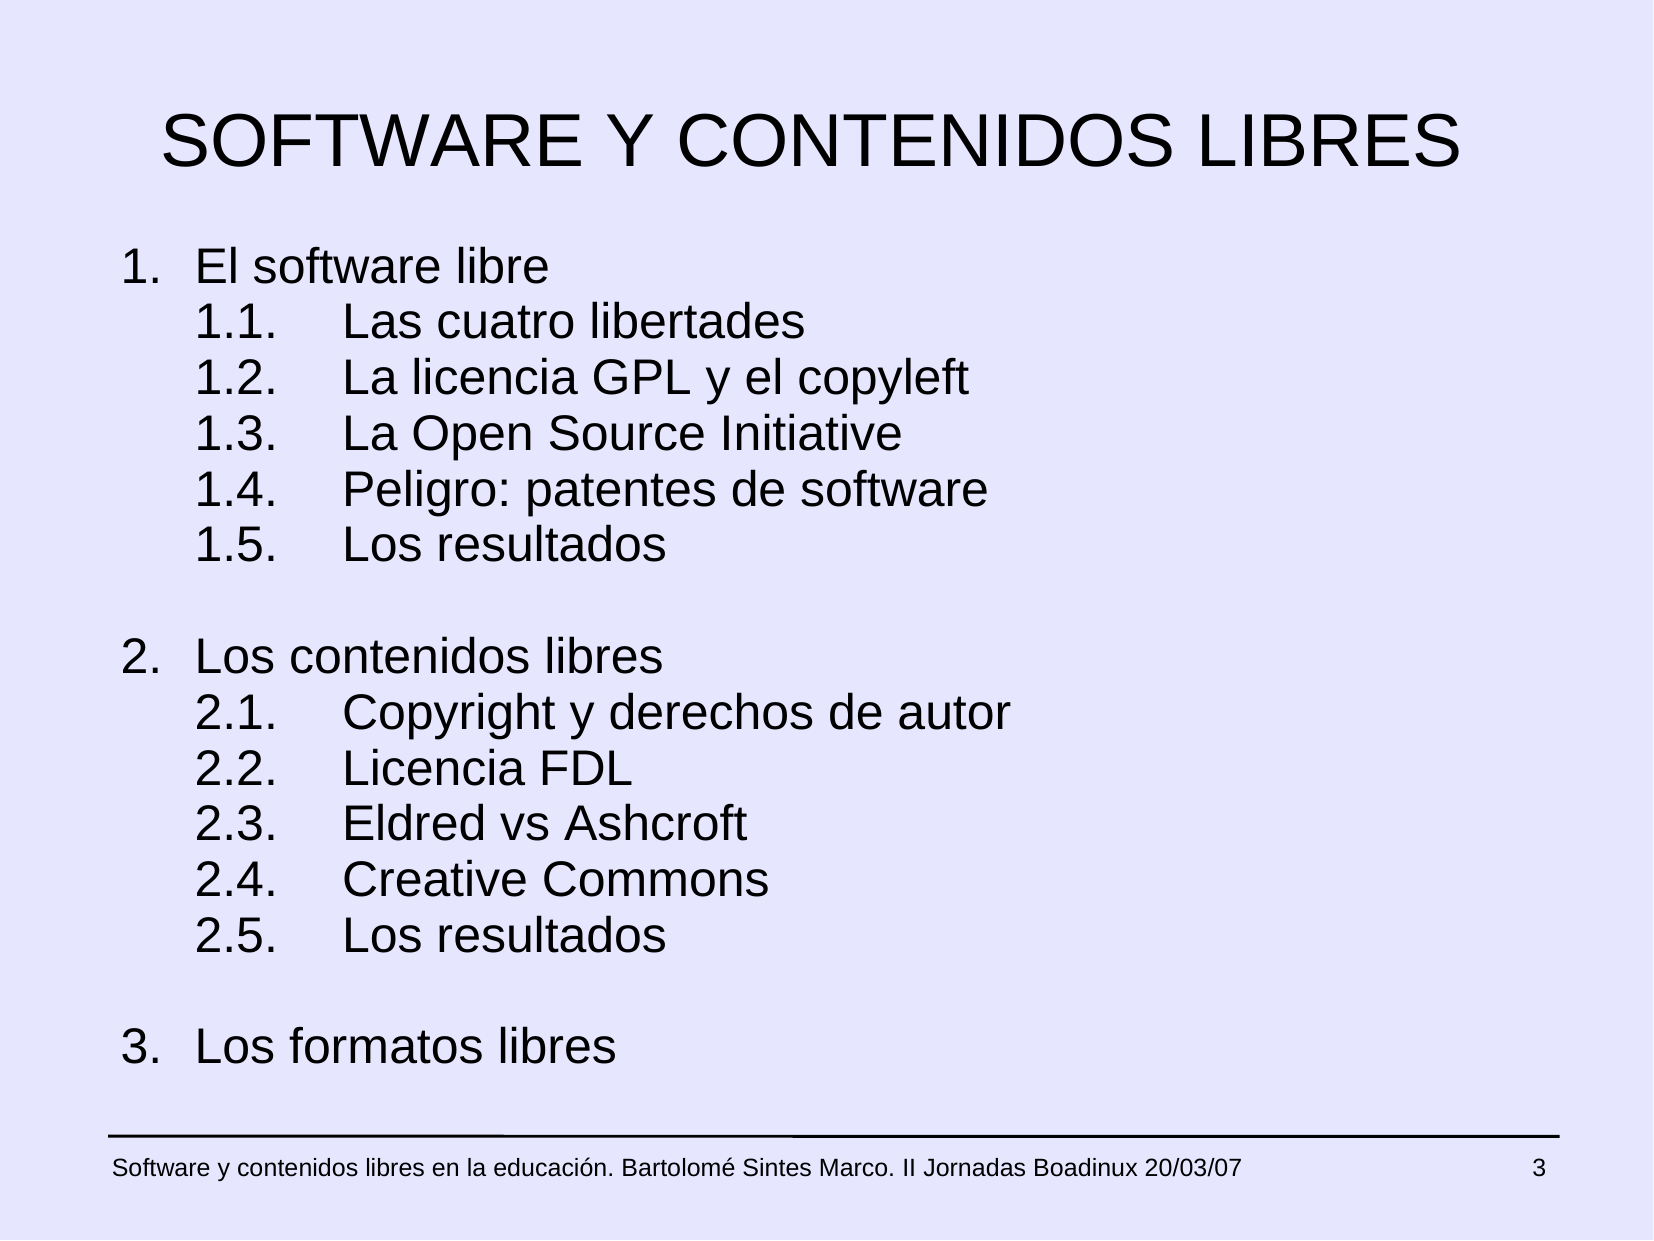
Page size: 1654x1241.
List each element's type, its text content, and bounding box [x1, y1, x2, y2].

text_box SOFTWARE Y CONTENIDOS LIBRES 1. El software libre 1.1. Las cuatro libertades 1.2. La licencia GPL y el copyleft 1.3. La Open Source Initiative 1.4. Peligro: patentes de software 1.5. Los resultados 2. Los contenidos libres 2.1. Copyright y derechos de autor 2.2. Licencia FDL 2.3. Eldred vs Ashcroft 2.4. Creative Commons 2.5. Los resultados 3. Los formatos libres [120, 98, 1504, 1131]
